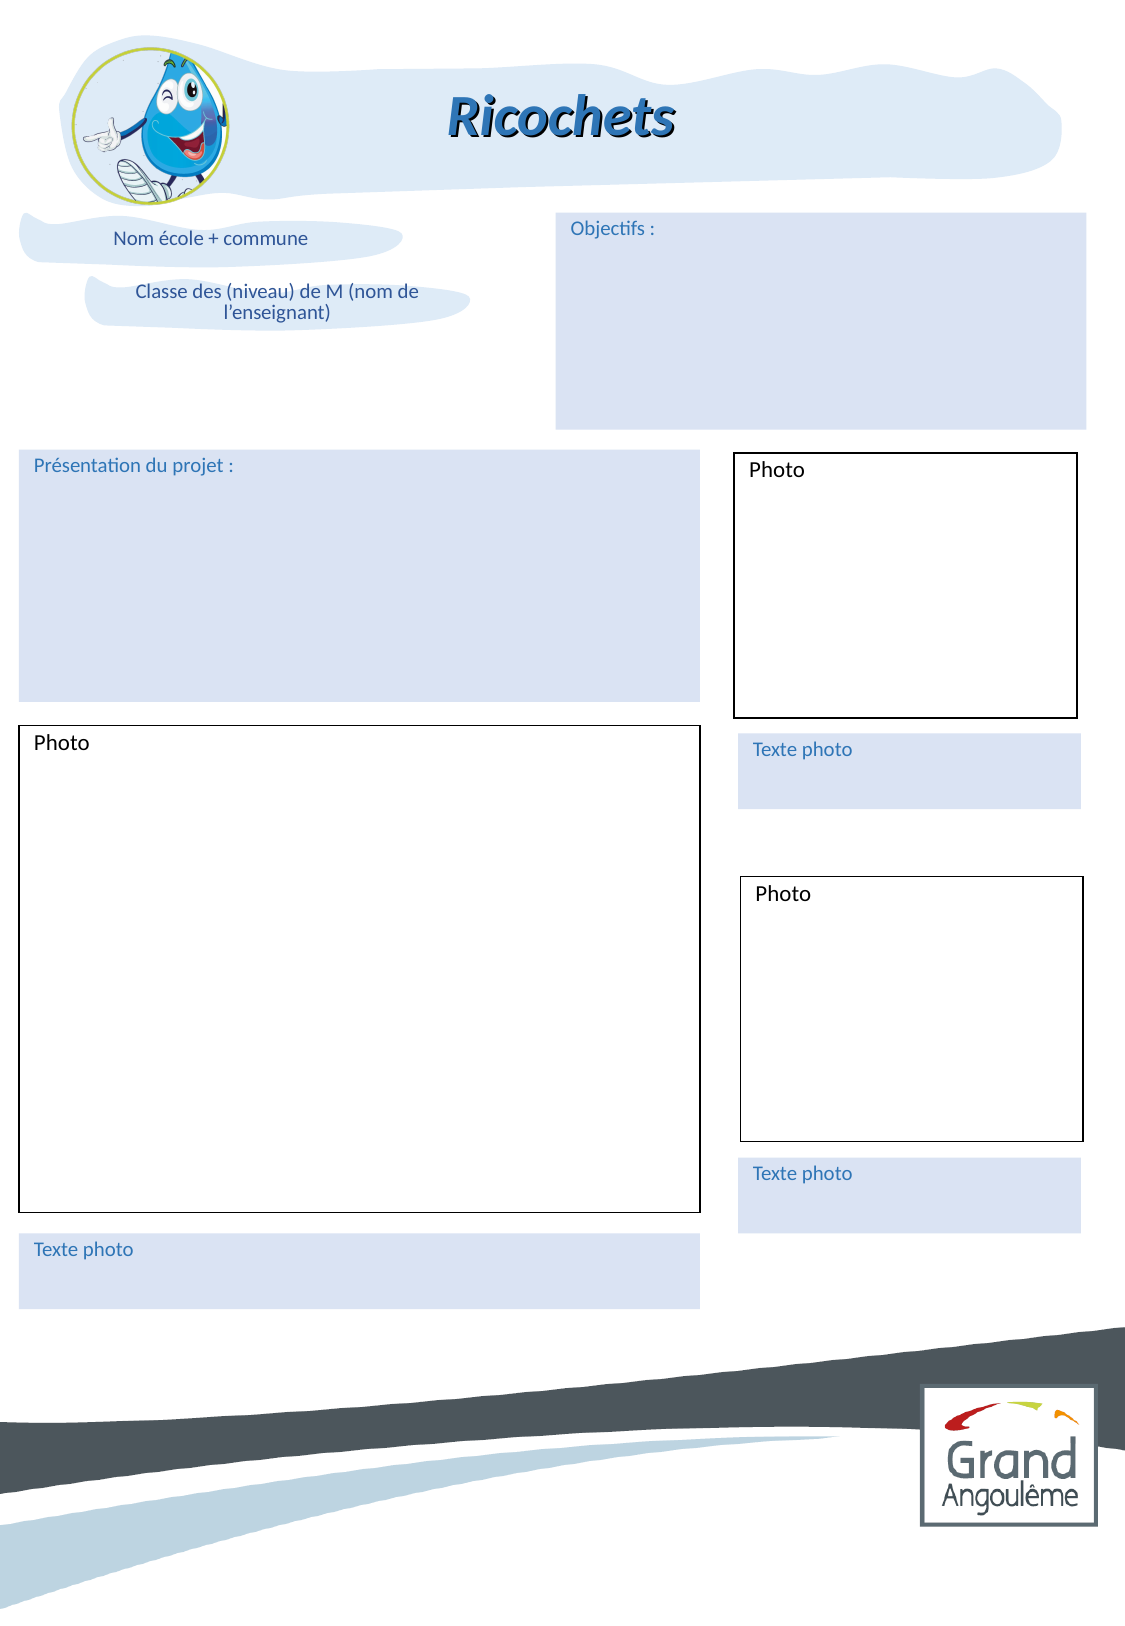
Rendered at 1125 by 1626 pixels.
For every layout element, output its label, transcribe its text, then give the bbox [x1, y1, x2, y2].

text_box Ricochets [240, 58, 1062, 200]
text_box Objectifs : [555, 212, 1087, 430]
picture [0, 1312, 1125, 1625]
text_box Texte photo [738, 733, 1081, 810]
text_box Présentation du projet : [18, 449, 700, 702]
text_box Texte photo [18, 1233, 700, 1310]
text_box Texte photo [738, 1157, 1081, 1234]
picture [59, 36, 240, 217]
text_box Nom école + commune [18, 212, 403, 268]
text_box Photo [18, 725, 700, 1213]
text_box Photo [734, 453, 1077, 719]
text_box Classe des (niveau) de M (nom de l’enseignant) [84, 276, 471, 331]
text_box Photo [740, 876, 1084, 1142]
